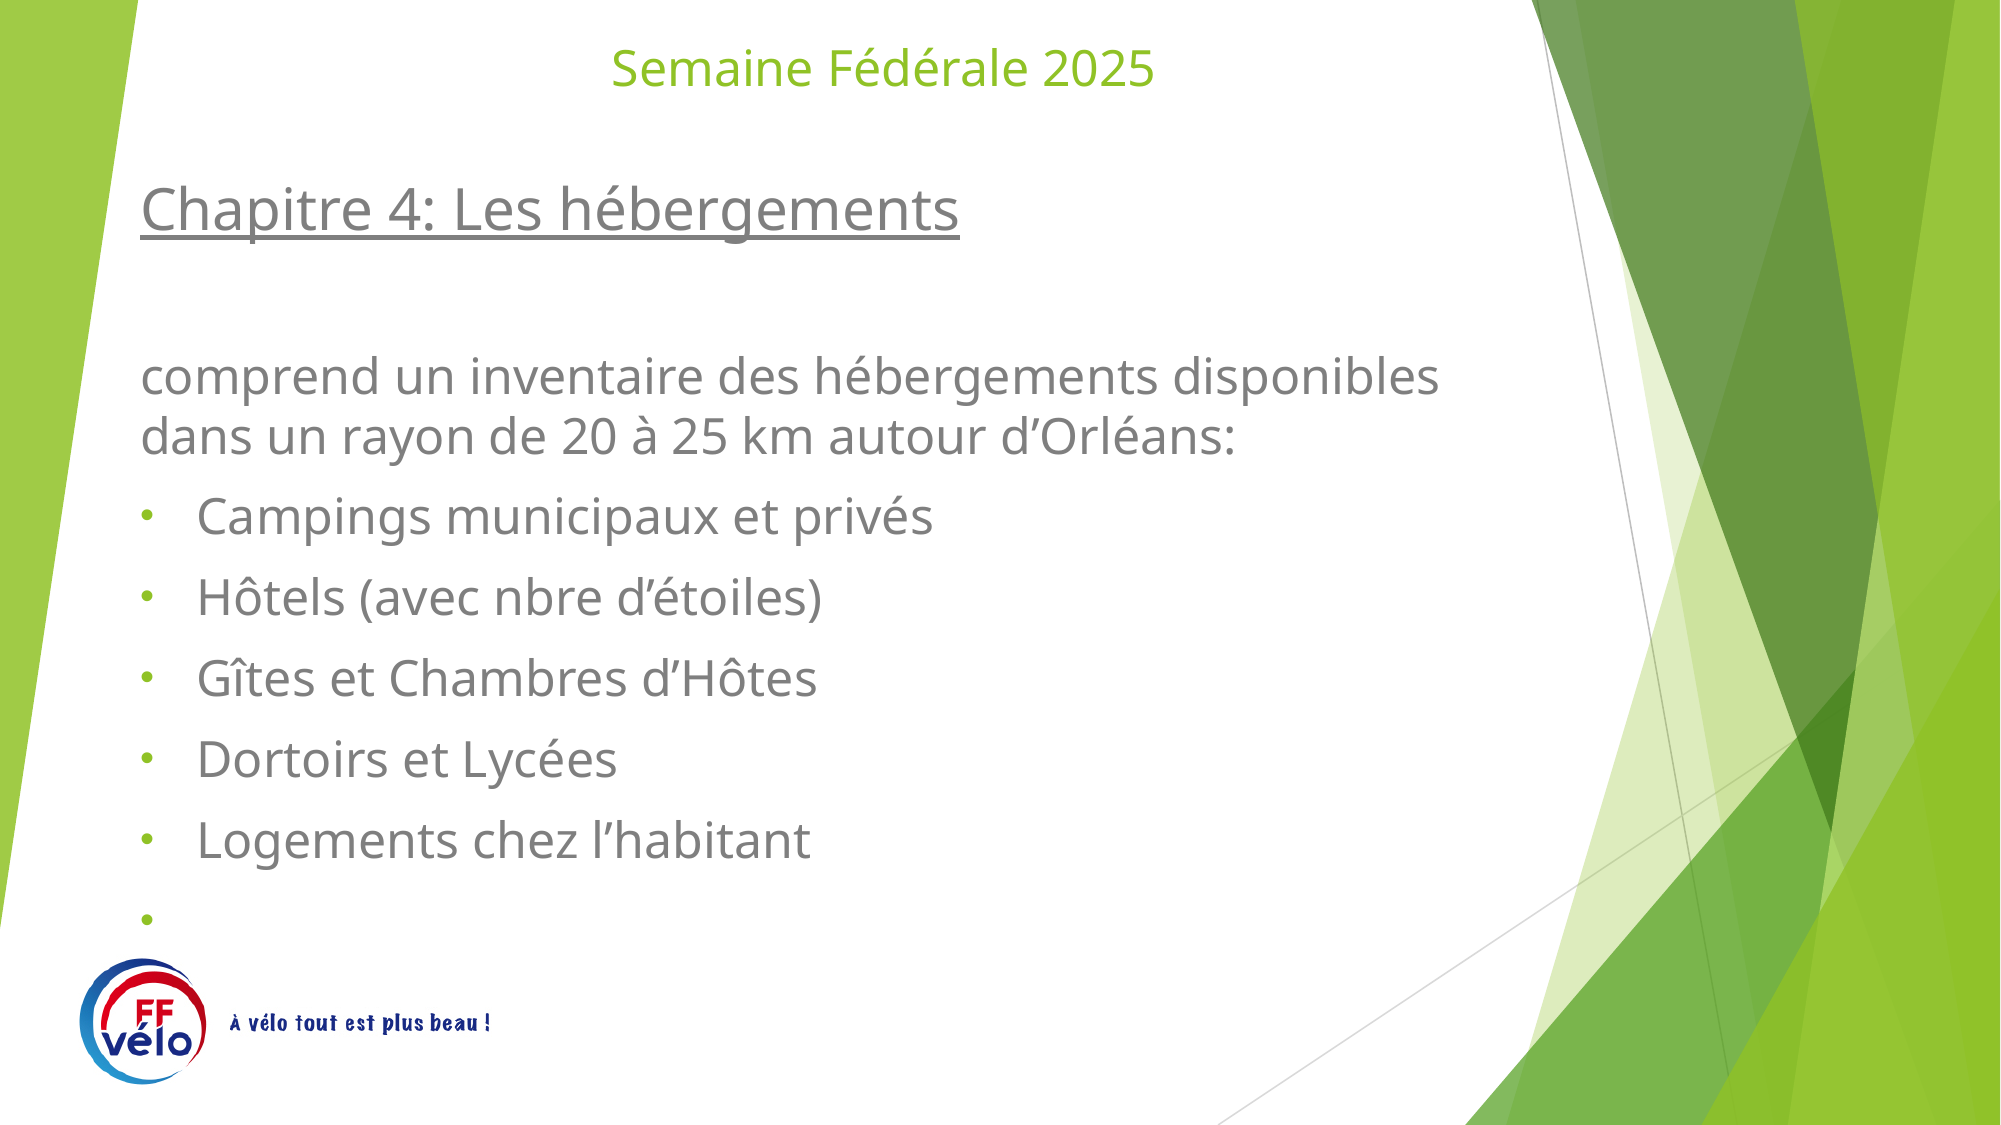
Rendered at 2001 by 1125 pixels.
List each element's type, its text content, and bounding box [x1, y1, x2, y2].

title Semaine Fédérale 2025 [247, 15, 1522, 105]
picture [78, 954, 504, 1088]
subtitle Chapitre 4: Les hébergements comprend un inventaire des hébergements disponibles dans un rayon de 20 à 25 km autour d’Orléans: Campings municipaux et privés Hôtels (avec nbre d’étoiles) Gîtes et Chambres d’Hôtes Dortoirs et Lycées Logements chez l’habitant [125, 164, 1522, 961]
